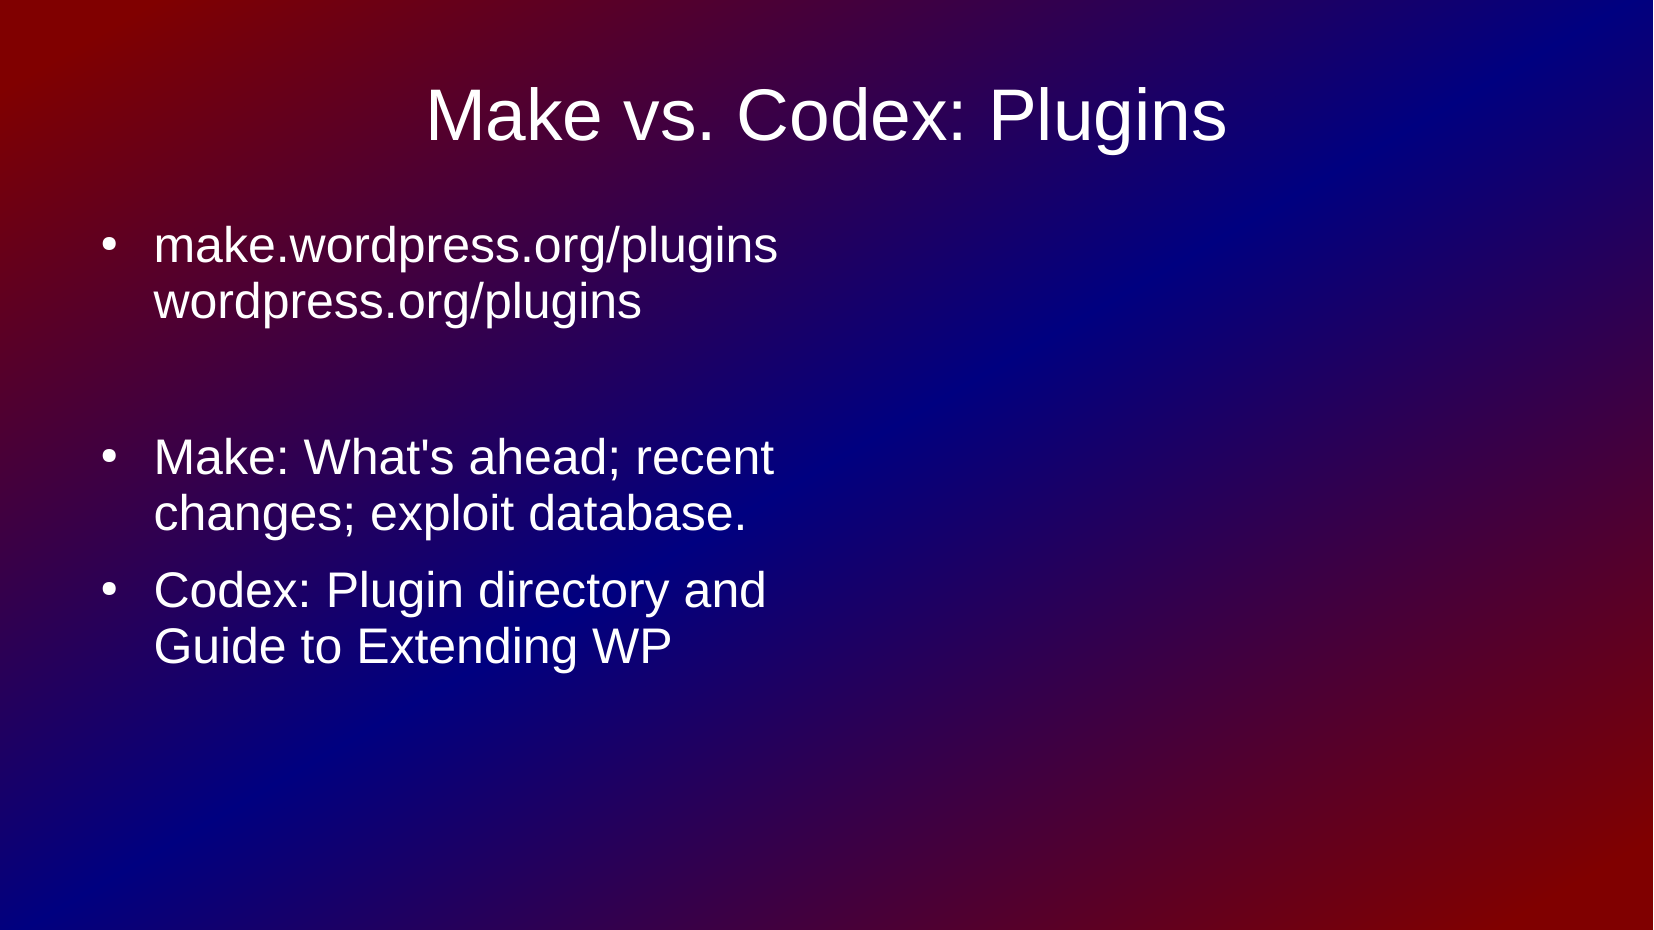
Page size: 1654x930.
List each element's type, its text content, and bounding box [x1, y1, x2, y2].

list make.wordpress.org/plugins wordpress.org/plugins Make: What's ahead; recent changes; exploit database. Codex: Plugin directory and Guide to Extending WP [82, 217, 886, 871]
title Make vs. Codex: Plugins [82, 37, 1571, 193]
